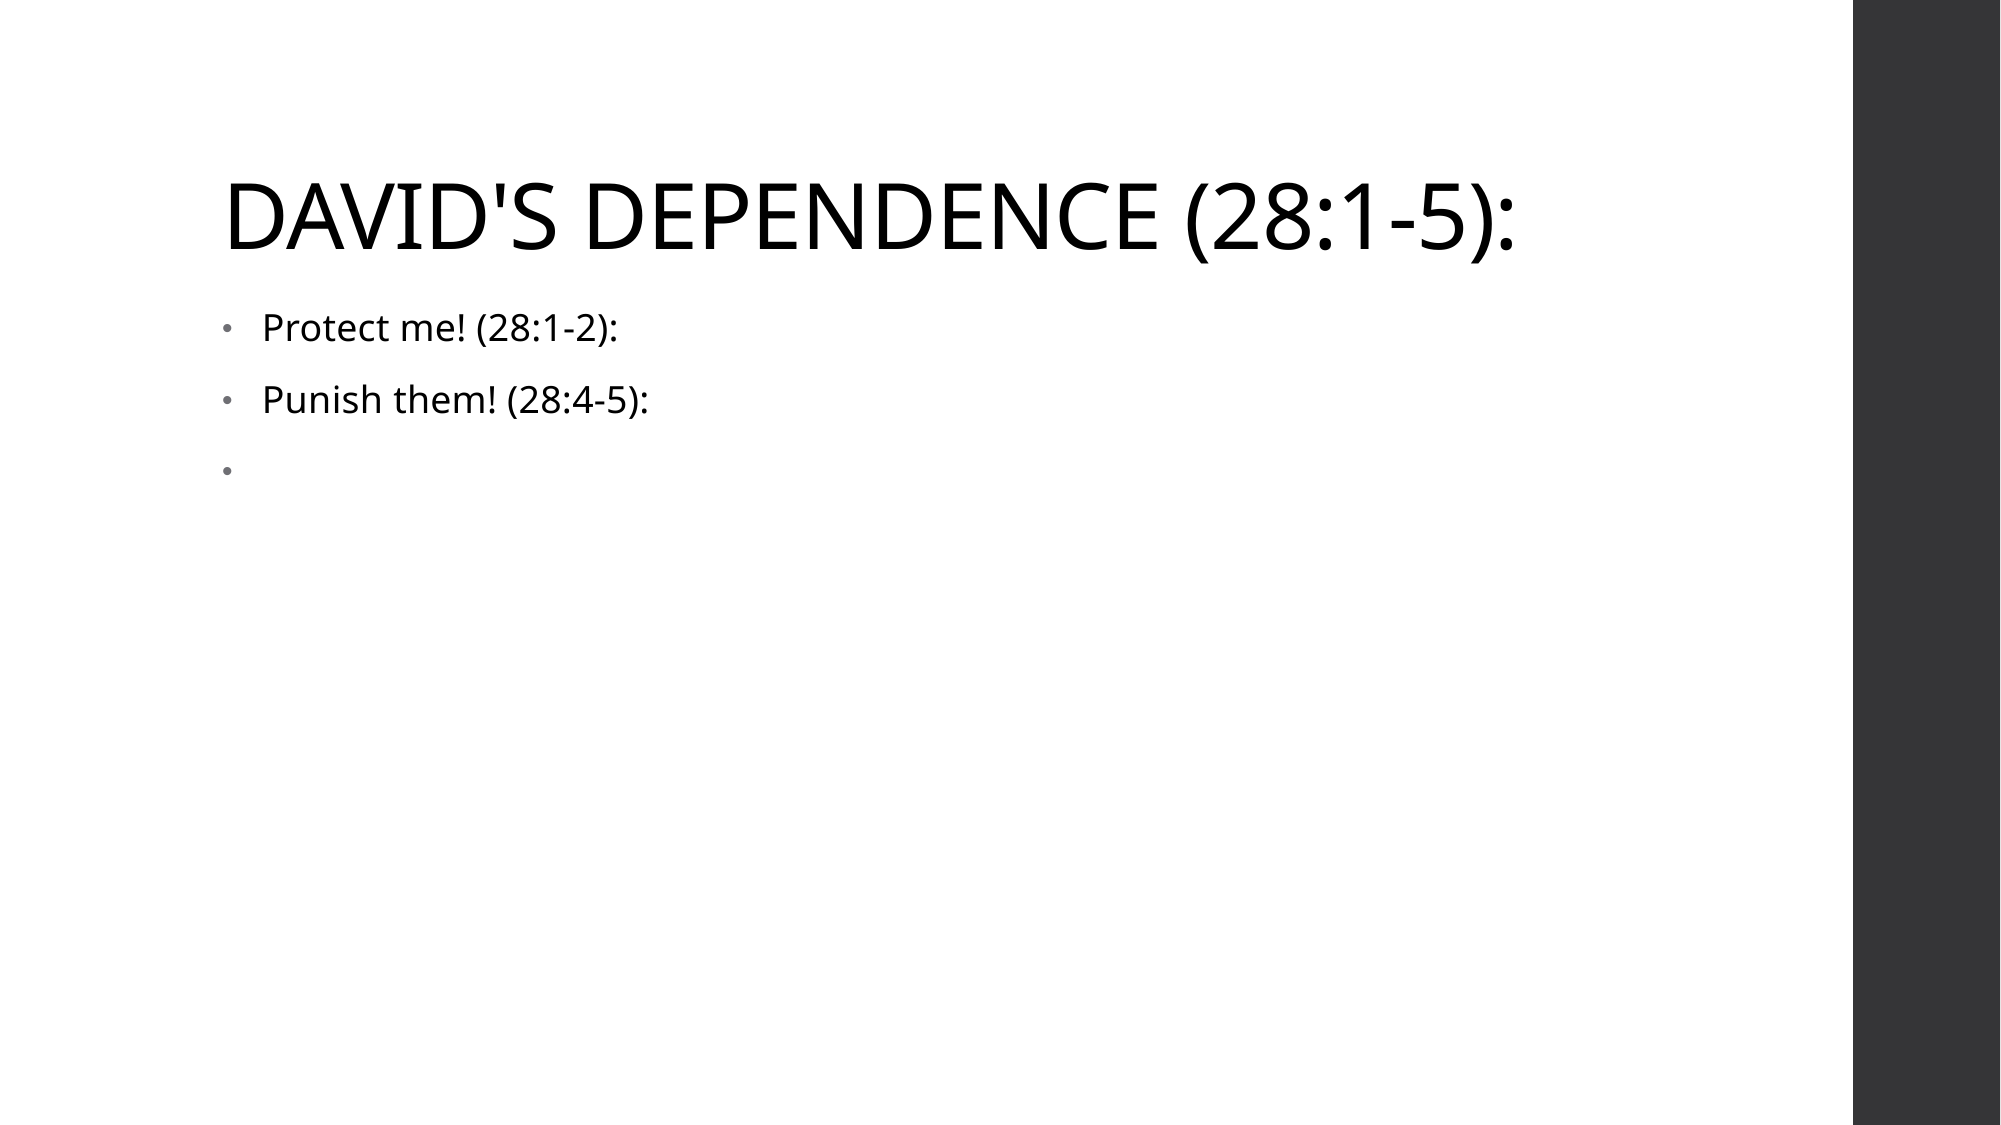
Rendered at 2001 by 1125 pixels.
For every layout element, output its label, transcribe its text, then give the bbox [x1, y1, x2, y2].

list Protect me! (28:1-2): Punish them! (28:4-5): [206, 299, 1617, 1014]
title DAVID'S DEPENDENCE (28:1-5): [206, 60, 1797, 278]
